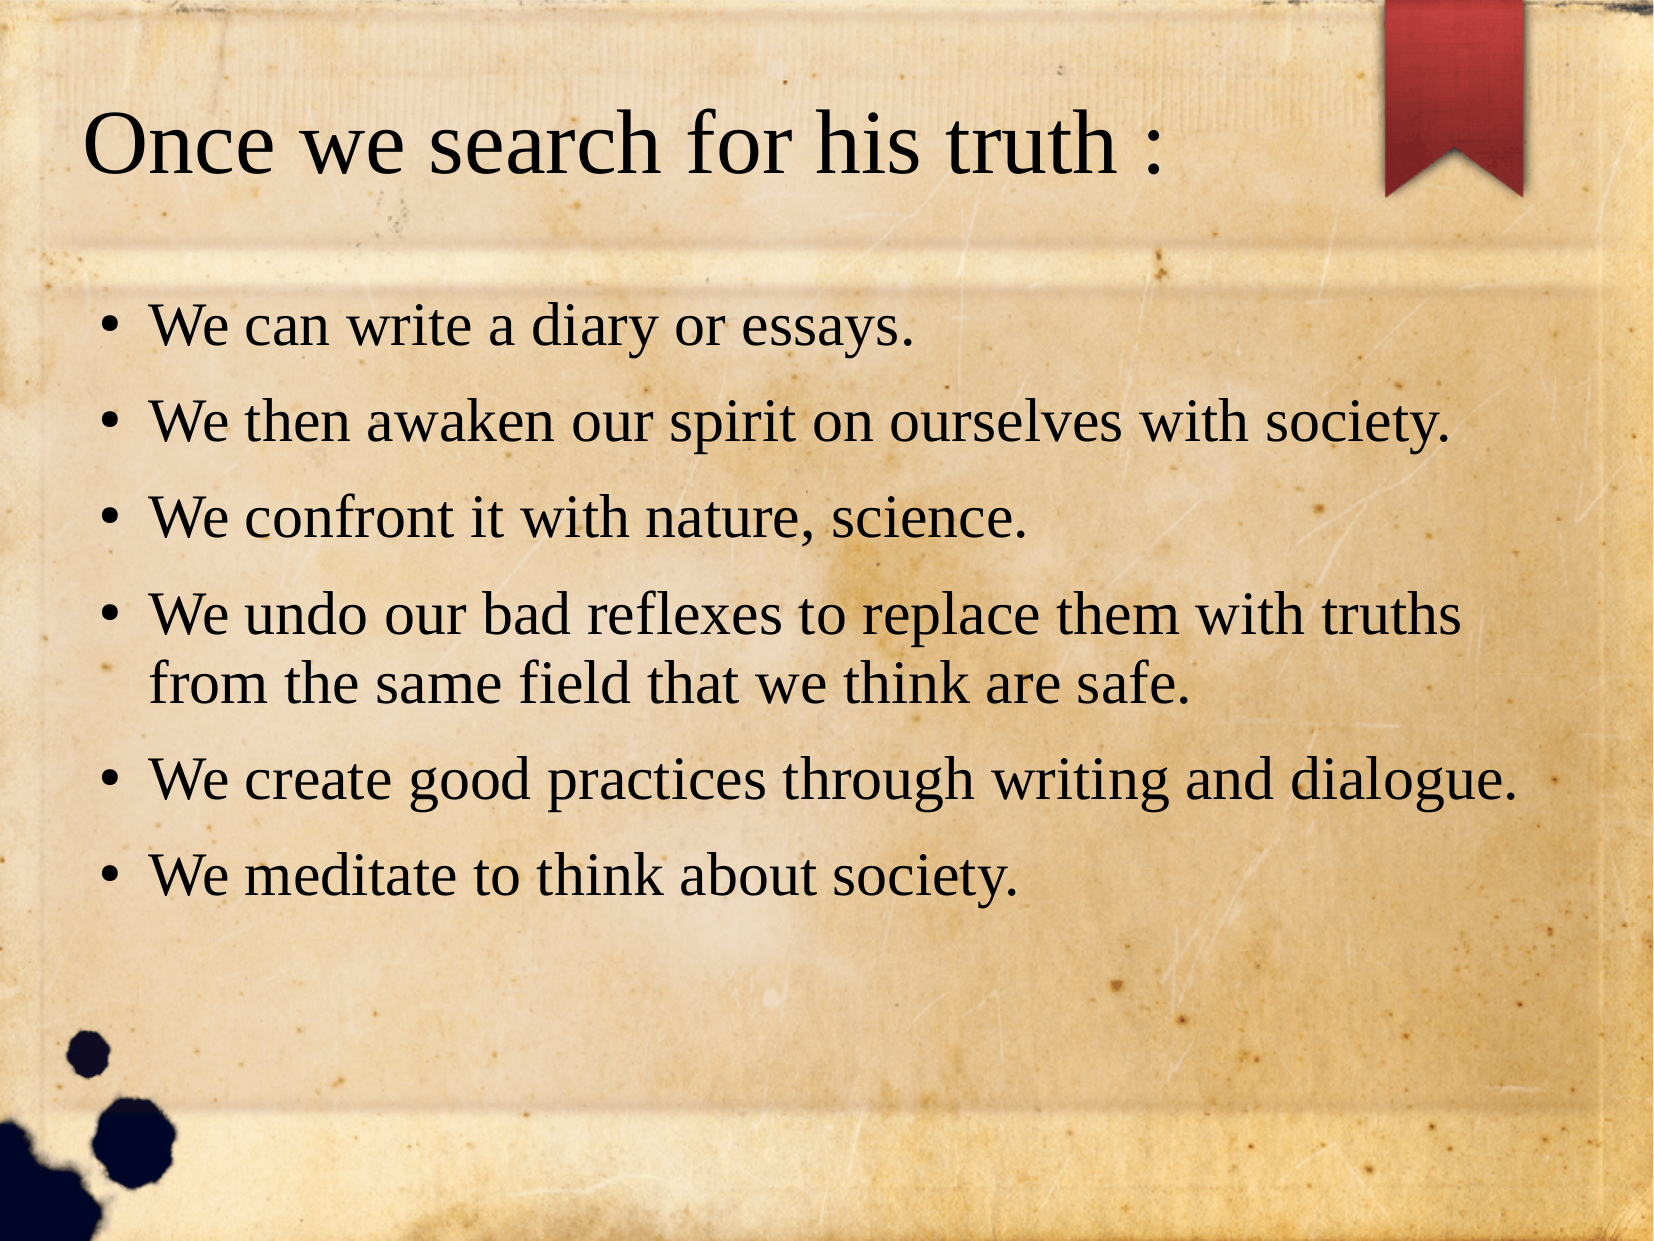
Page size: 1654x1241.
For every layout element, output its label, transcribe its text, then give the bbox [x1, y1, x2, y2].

picture [0, 0, 1654, 1241]
list We can write a diary or essays. We then awaken our spirit on ourselves with society. We confront it with nature, science. We undo our bad reflexes to replace them with truths from the same field that we think are safe. We create good practices through writing and dialogue. We meditate to think about society. [82, 290, 1538, 1010]
title Once we search for his truth : [82, 49, 1347, 237]
